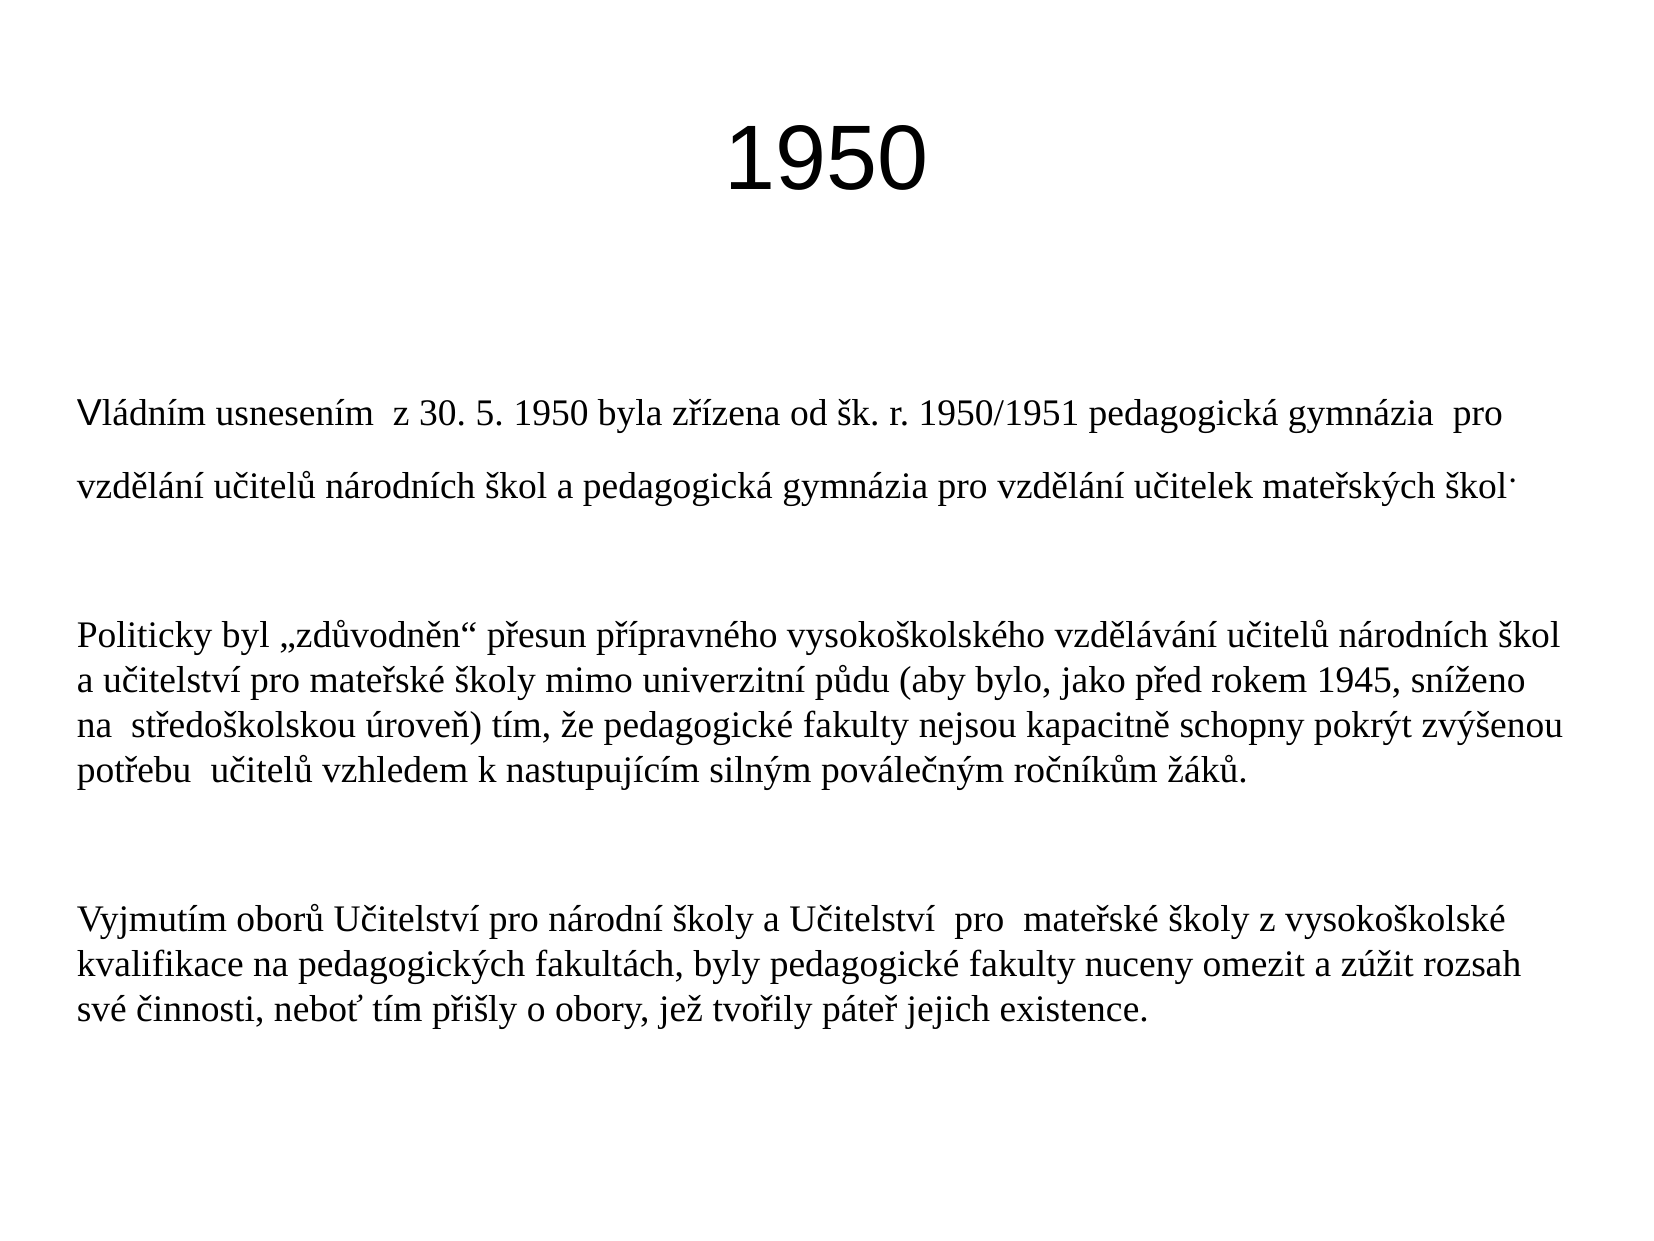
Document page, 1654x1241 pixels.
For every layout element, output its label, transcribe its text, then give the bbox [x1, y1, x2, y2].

title 1950 [82, 56, 1571, 250]
subtitle Vládním usnesením z 30. 5. 1950 byla zřízena od šk. r. 1950/1951 pedagogická gymnázia pro vzdělání učitelů národních škol a pedagogická gymnázia pro vzdělání učitelek mateřských škol. Politicky byl „zdůvodněn“ přesun přípravného vysokoškolského vzdělávání učitelů národních škol a učitelství pro mateřské školy mimo univerzitní půdu (aby bylo, jako před rokem 1945, sníženo na středoškolskou úroveň) tím, že pedagogické fakulty nejsou kapacitně schopny pokrýt zvýšenou potřebu učitelů vzhledem k nastupujícím silným poválečným ročníkům žáků. Vyjmutím oborů Učitelství pro národní školy a Učitelství pro mateřské školy z vysokoškolské kvalifikace na pedagogických fakultách, byly pedagogické fakulty nuceny omezit a zúžit rozsah své činnosti, neboť tím přišly o obory, jež tvořily páteř jejich existence. [76, 295, 1565, 1099]
